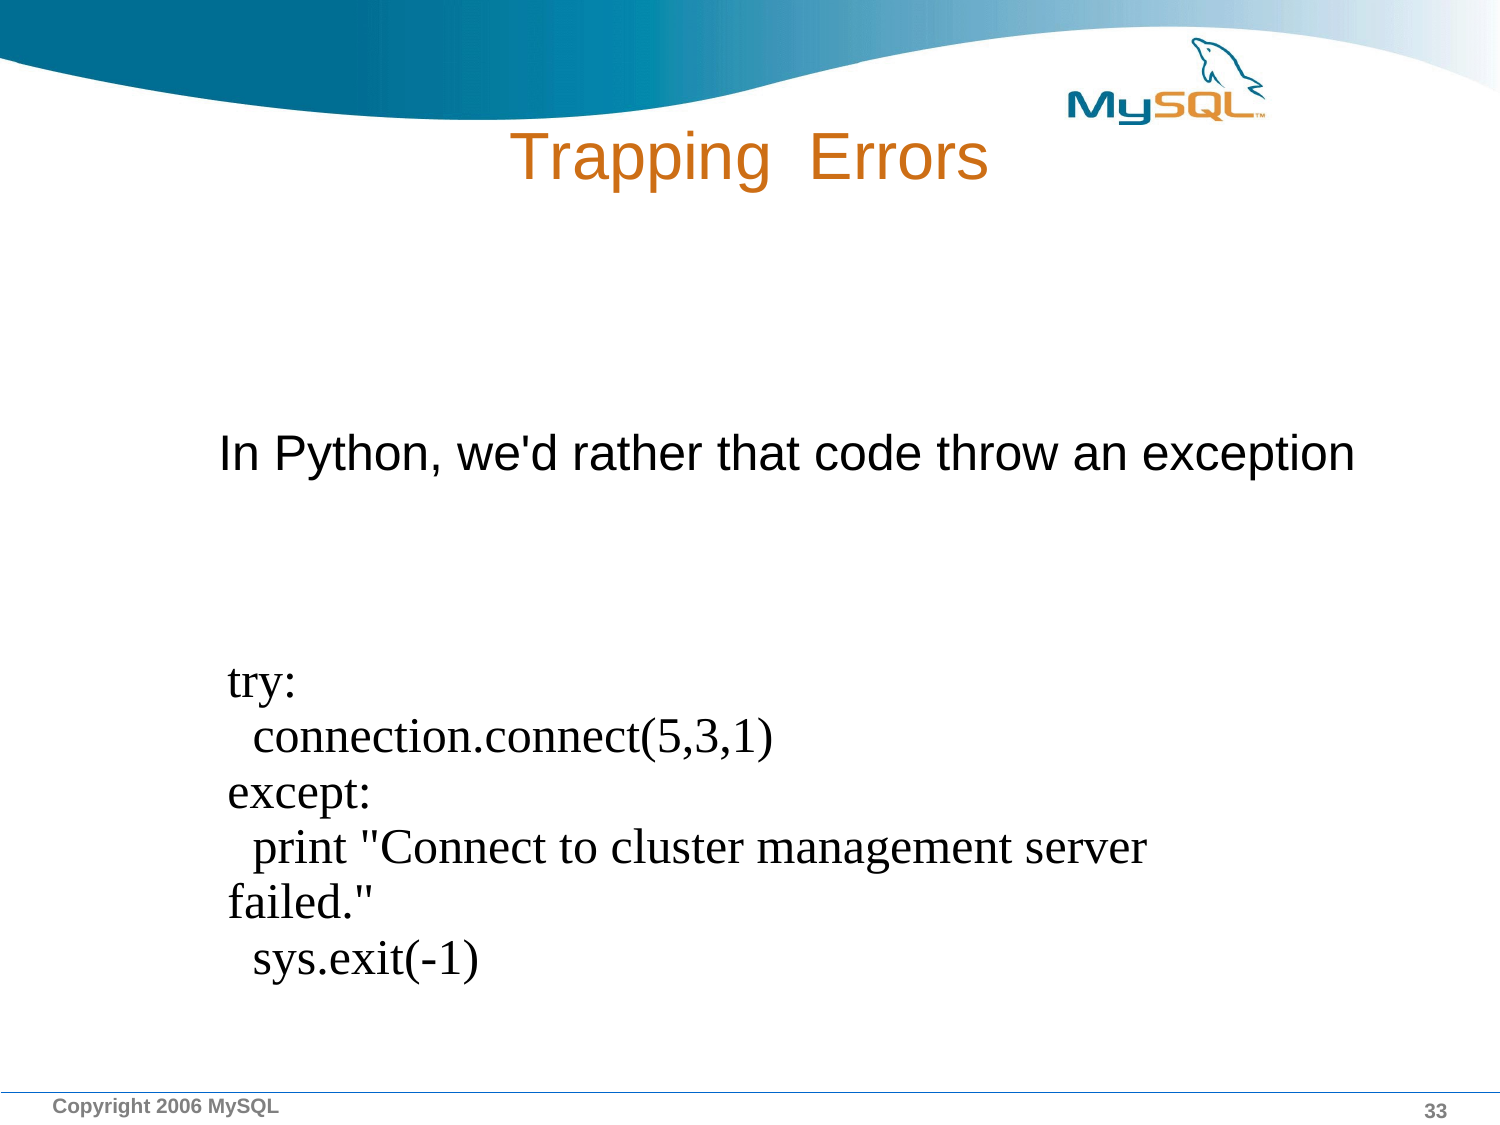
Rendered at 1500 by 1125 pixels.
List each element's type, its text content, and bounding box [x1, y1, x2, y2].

title Trapping Errors [0, 94, 1500, 218]
picture [666, 0, 1500, 94]
text_box try: connection.connect(5,3,1) except: print "Connect to cluster management server failed." sys.exit(-1) [212, 590, 1300, 938]
picture [0, 58, 167, 94]
subtitle In Python, we'd rather that code throw an exception [112, 257, 1388, 650]
